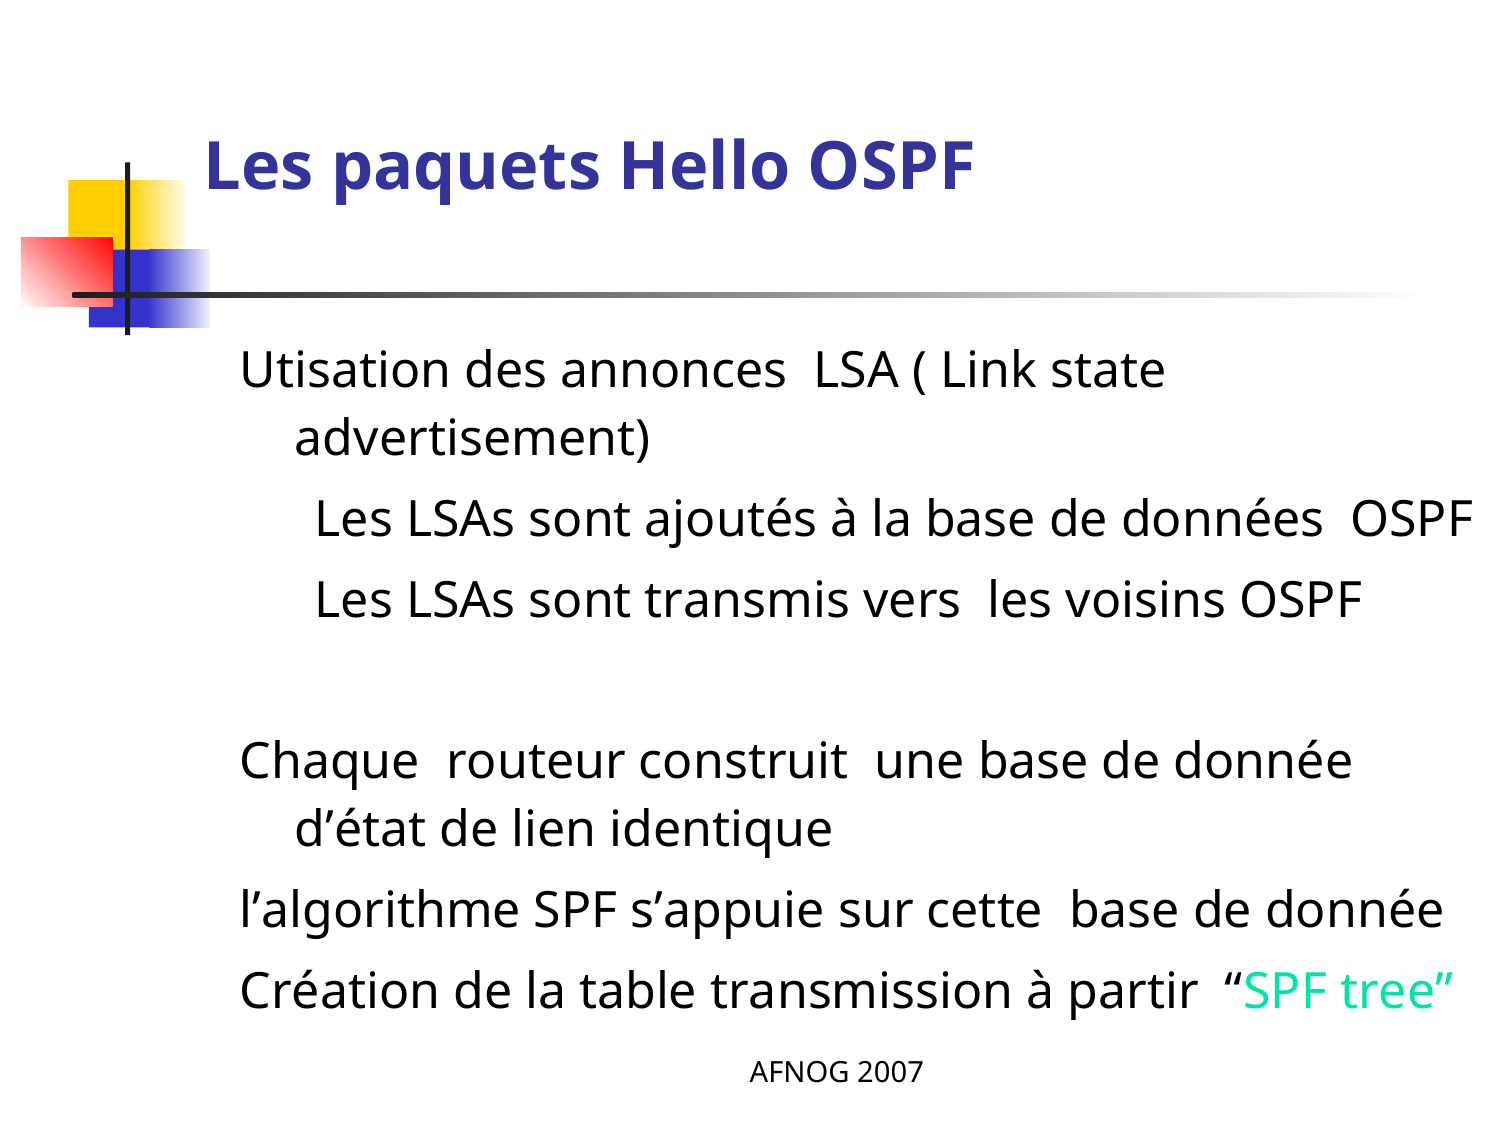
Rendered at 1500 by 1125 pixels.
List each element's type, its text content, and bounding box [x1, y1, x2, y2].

list Utisation des annonces LSA ( Link state advertisement) Les LSAs sont ajoutés à la base de données OSPF Les LSAs sont transmis vers les voisins OSPF Chaque routeur construit une base de donnée d’état de lien identique l’algorithme SPF s’appuie sur cette base de donnée Création de la table transmission à partir “SPF tree” [225, 326, 1500, 1018]
title Les paquets Hello OSPF [188, 34, 1377, 218]
